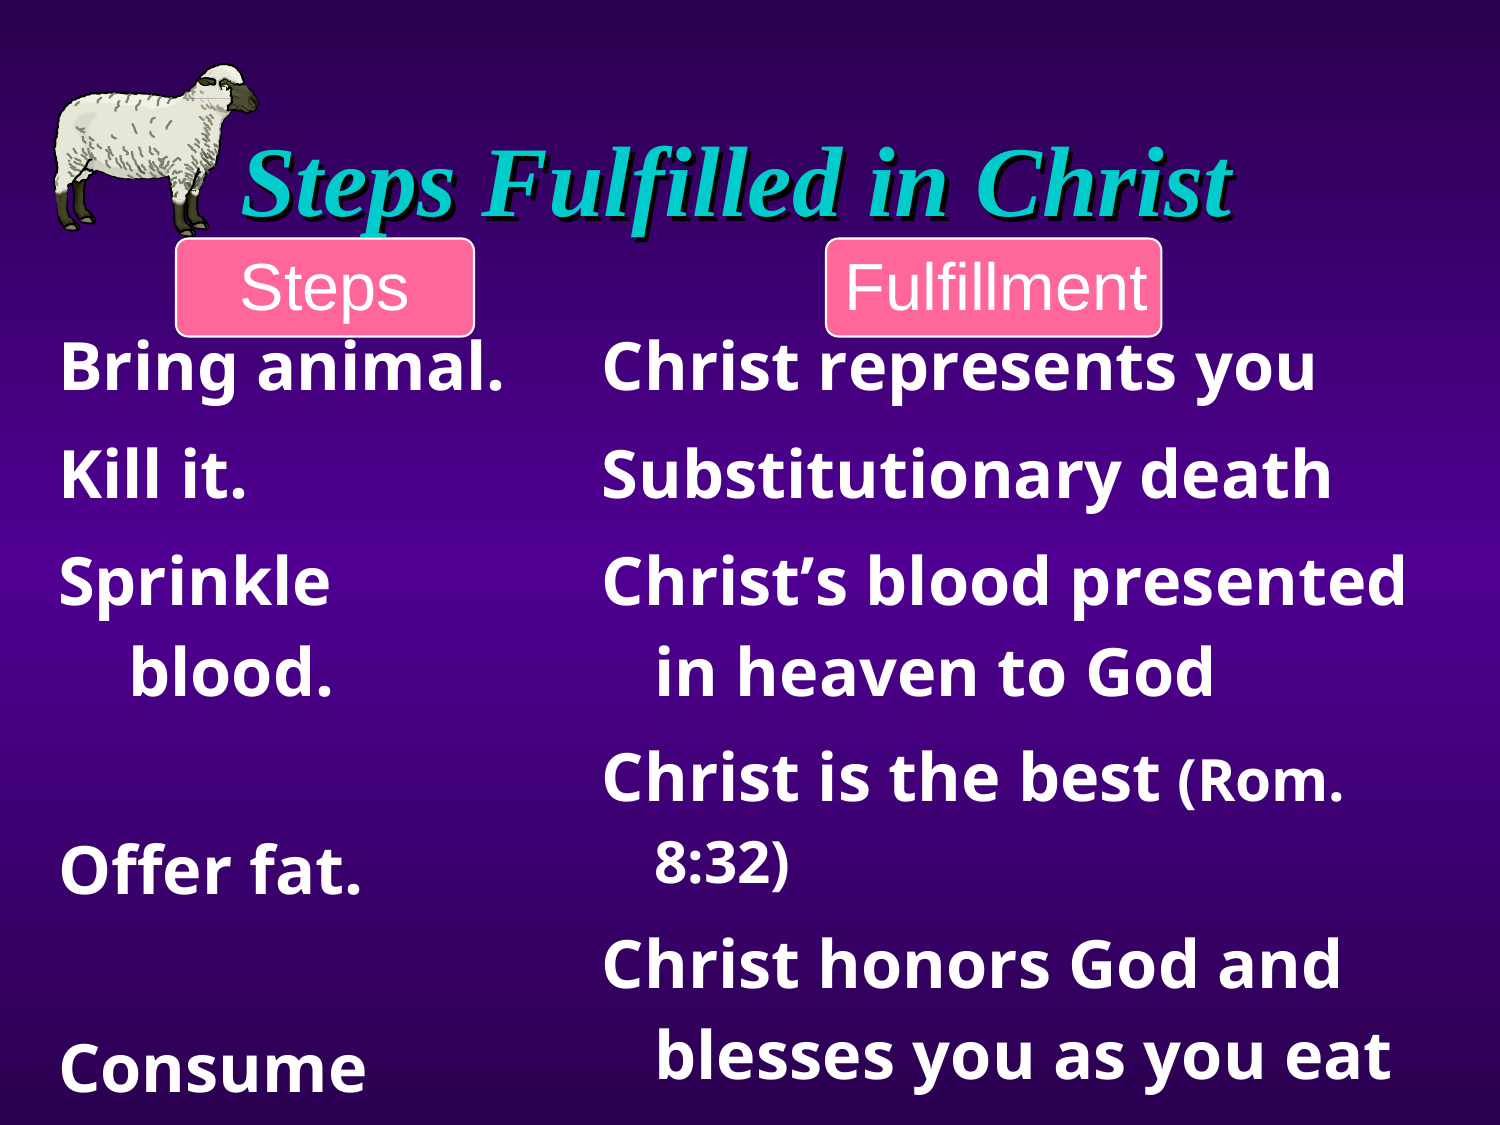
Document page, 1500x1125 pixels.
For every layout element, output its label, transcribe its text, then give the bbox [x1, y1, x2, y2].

list Christ represents you Substitutionary death Christ’s blood presented in heaven to God Christ is the best (Rom. 8:32) Christ honors God and blesses you as you eat [713, 312, 1457, 1101]
text_box Steps [175, 238, 474, 337]
list Bring animal. Kill it. Sprinkle blood. Offer fat. Consume flesh. [43, 312, 713, 1113]
text_box Fulfillment [826, 238, 1162, 337]
title Steps Fulfilled in Christ [224, 78, 1388, 288]
